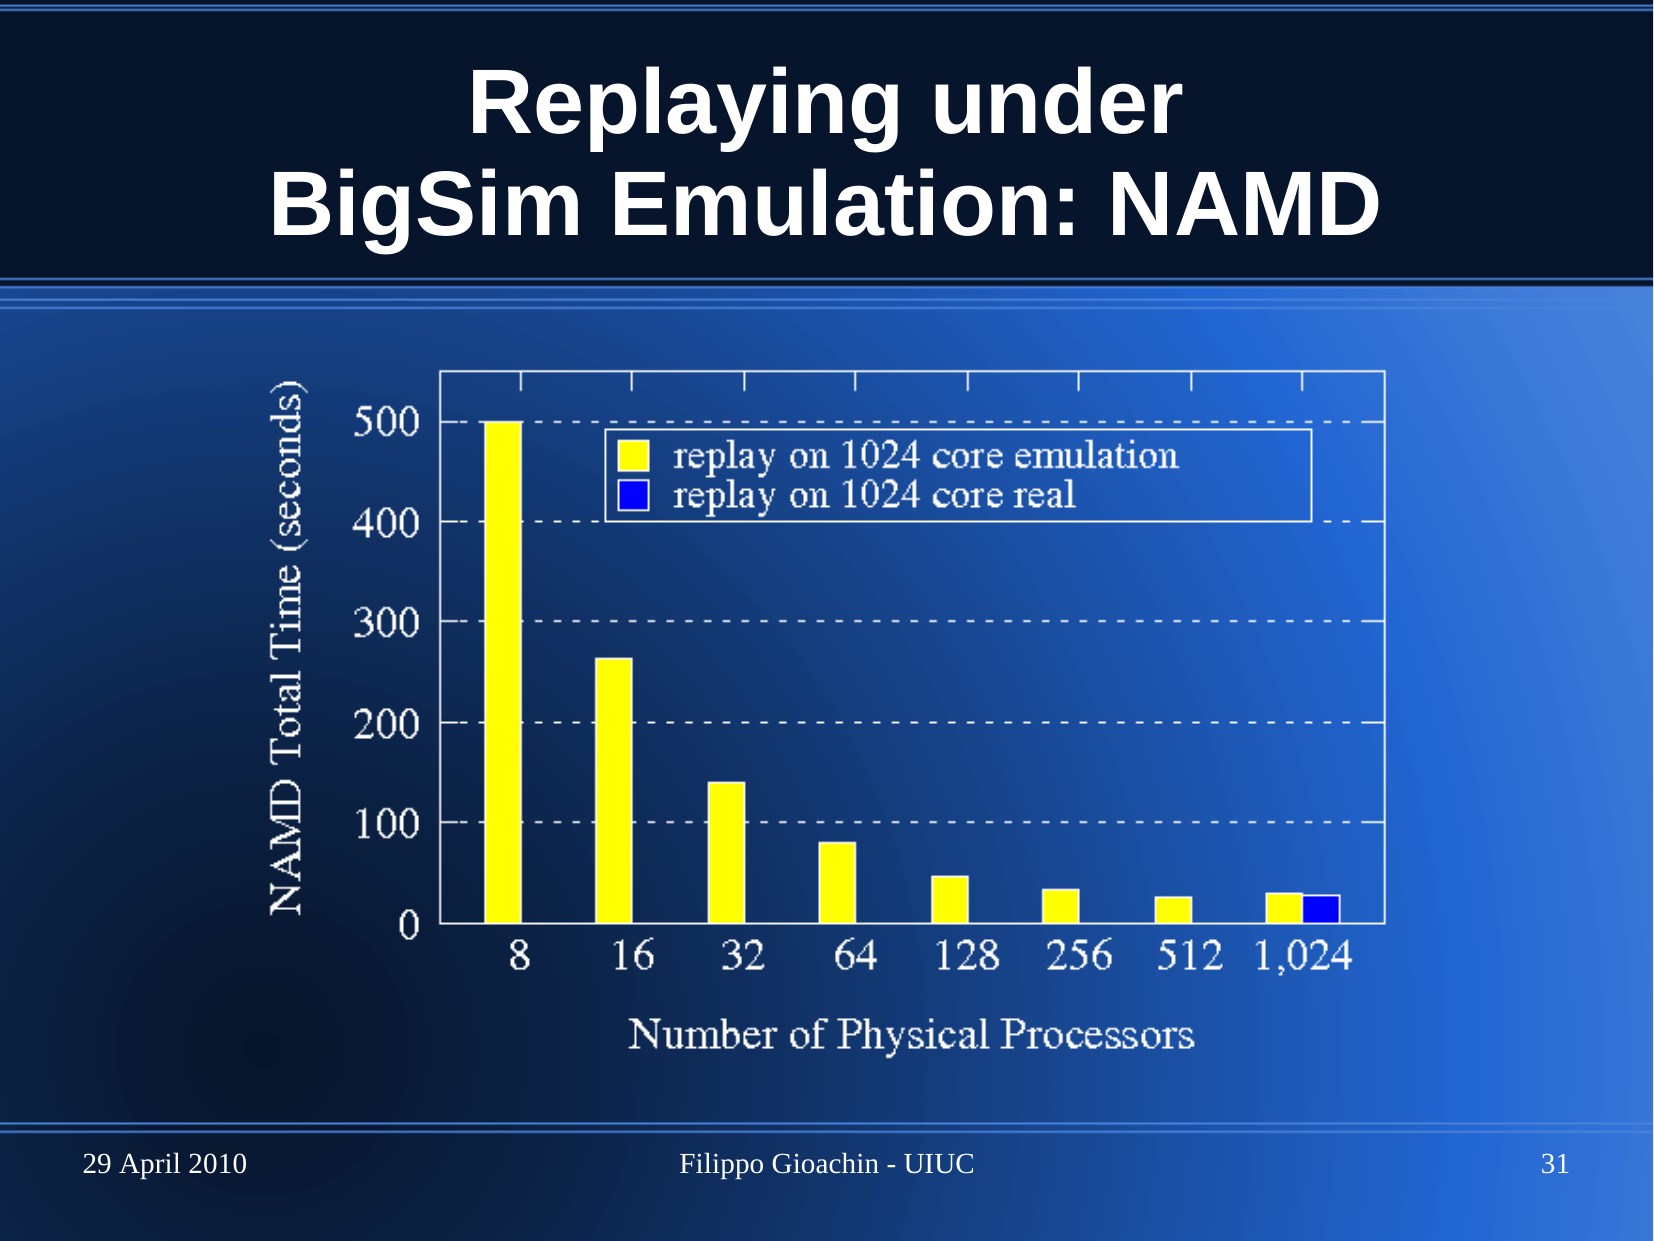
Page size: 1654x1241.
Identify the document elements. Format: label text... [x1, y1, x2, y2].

title Replaying under BigSim Emulation: NAMD [82, 50, 1571, 256]
picture [0, 0, 1654, 1241]
